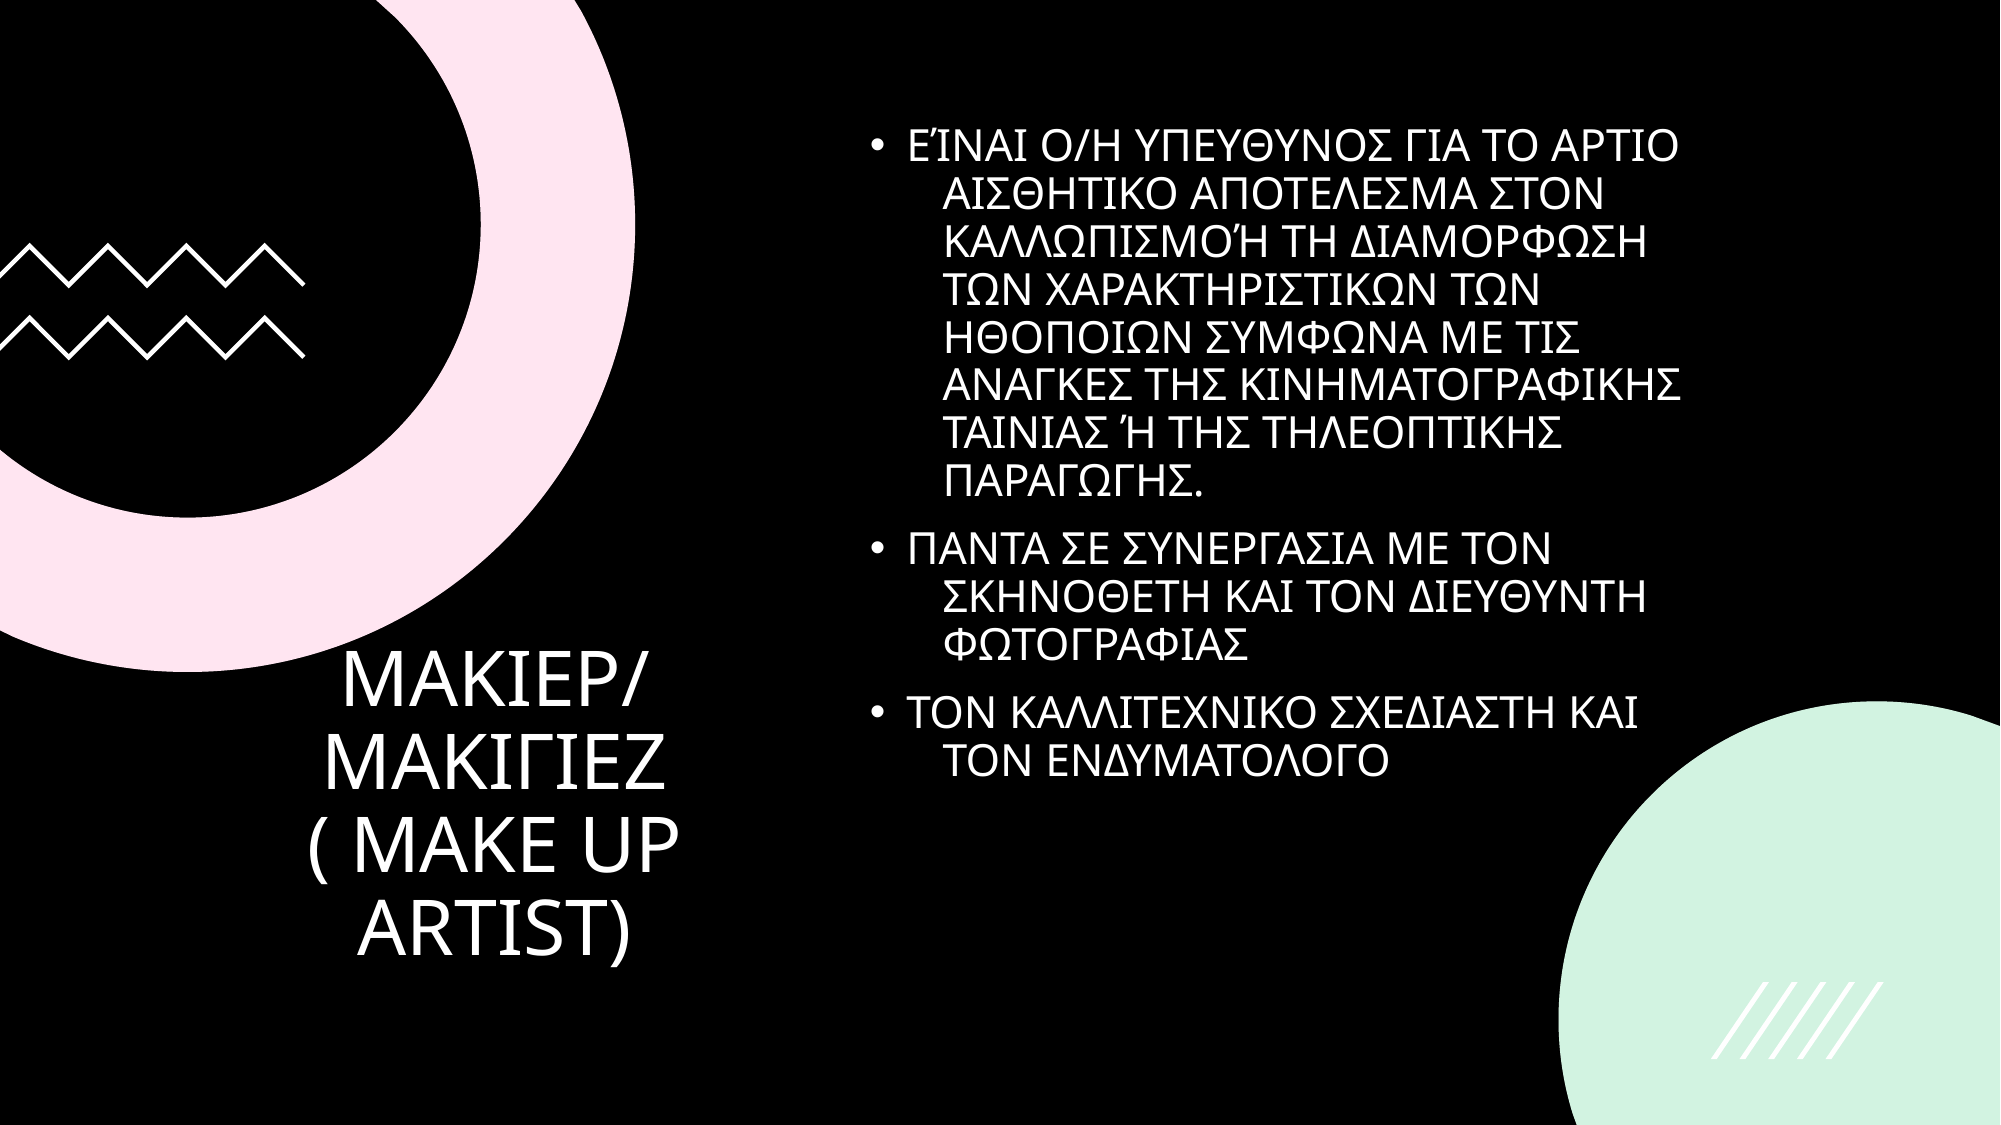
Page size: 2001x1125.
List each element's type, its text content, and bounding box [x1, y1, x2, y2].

title ΜΑΚΙΕΡ/ΜΑΚΙΓΙΕΖ ( MAKE UP ARTIST) [180, 542, 809, 1070]
text_box [0, 0, 2000, 1125]
list ΕΊΝΑΙ Ο/Η ΥΠΕΥΘΥΝΟΣ ΓΙΑ ΤΟ ΑΡΤΙΟ ΑΙΣΘΗΤΙΚΟ ΑΠΟΤΕΛΕΣΜΑ ΣΤΟΝ ΚΑΛΛΩΠΙΣΜΟΉ ΤΗ ΔΙΑΜΟΡΦΩΣΗ ΤΩΝ ΧΑΡΑΚΤΗΡΙΣΤΙΚΩΝ ΤΩΝ ΗΘΟΠΟΙΩΝ ΣΥΜΦΩΝΑ ΜΕ ΤΙΣ ΑΝΑΓΚΕΣ ΤΗΣ ΚΙΝΗΜΑΤΟΓΡΑΦΙΚΗΣ ΤΑΙΝΙΑΣ Ή ΤΗΣ ΤΗΛΕΟΠΤΙΚΗΣ ΠΑΡΑΓΩΓΗΣ. ΠΑΝΤΑ ΣΕ ΣΥΝΕΡΓΑΣΙΑ ΜΕ ΤΟΝ ΣΚΗΝΟΘΕΤΗ ΚΑΙ ΤΟΝ ΔΙΕΥΘΥΝΤΗ ΦΩΤΟΓΡΑΦΙΑΣ ΤΟΝ ΚΑΛΛΙΤΕΧΝΙΚΟ ΣΧΕΔΙΑΣΤΗ ΚΑΙ ΤΟΝ ΕΝΔΥΜΑΤΟΛΟΓΟ [854, 115, 1711, 830]
